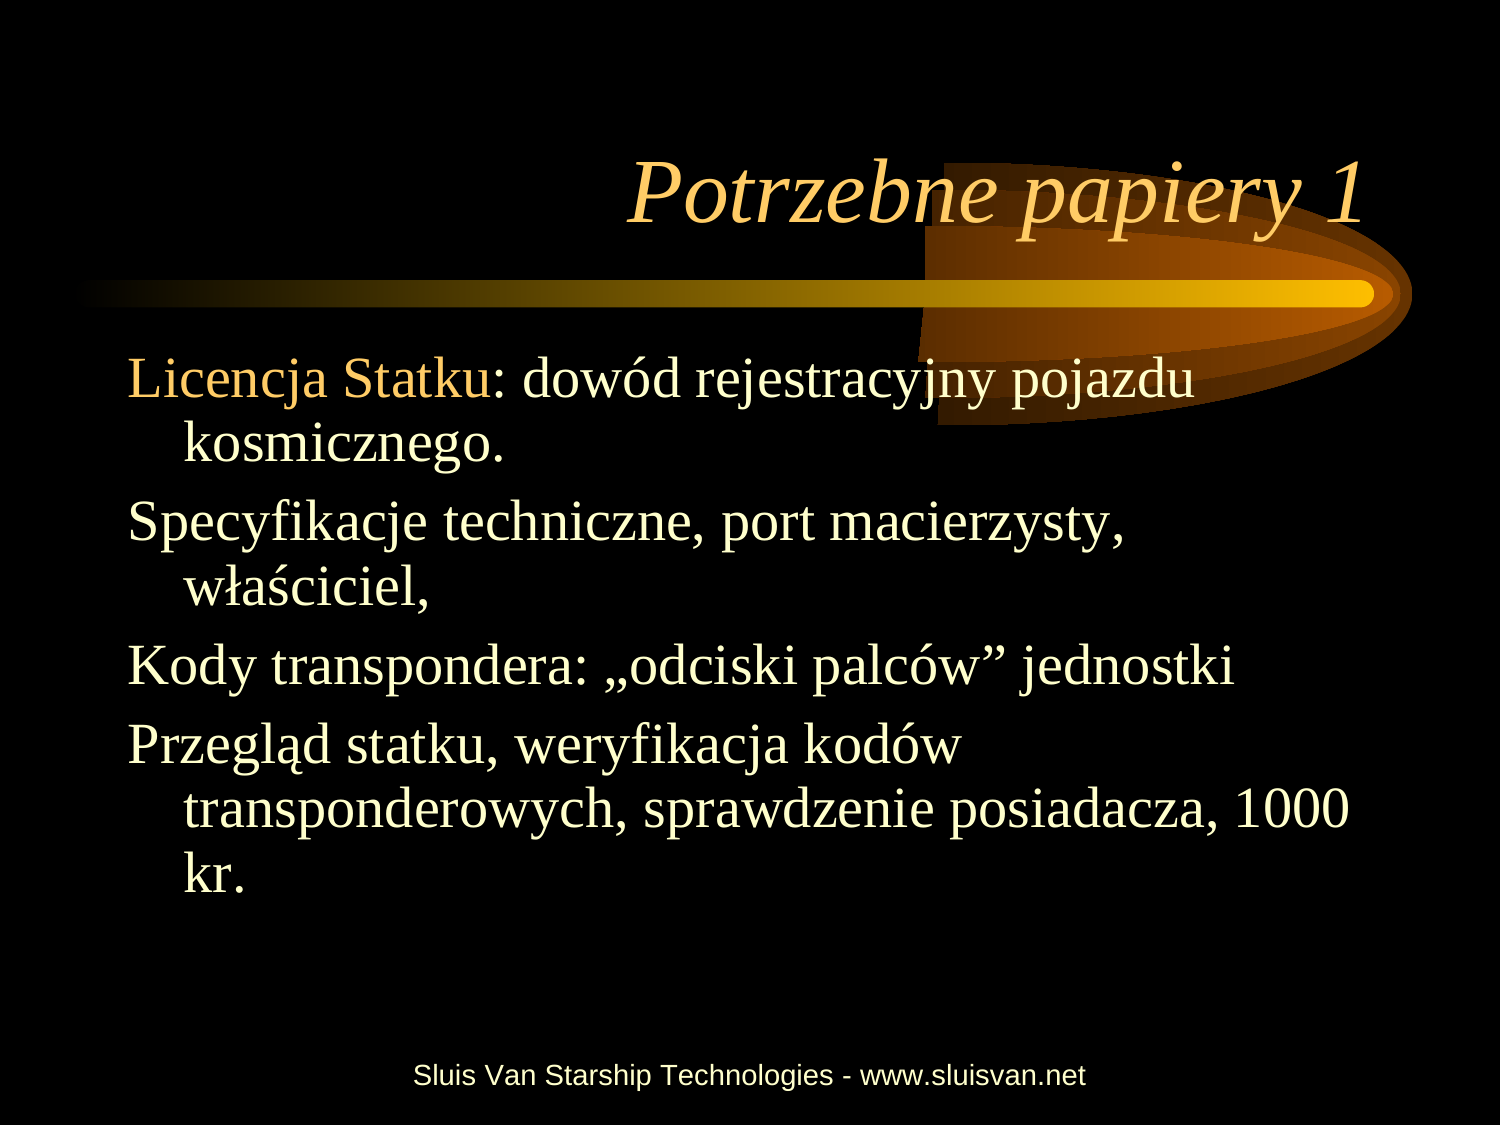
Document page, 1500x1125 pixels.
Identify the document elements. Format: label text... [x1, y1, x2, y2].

title Potrzebne papiery 1 [112, 62, 1388, 250]
list Licencja Statku: dowód rejestracyjny pojazdu kosmicznego. Specyfikacje techniczne, port macierzysty, właściciel, Kody transpondera: „odciski palców” jednostki Przegląd statku, weryfikacja kodów transponderowych, sprawdzenie posiadacza, 1000 kr. [112, 337, 1388, 1013]
